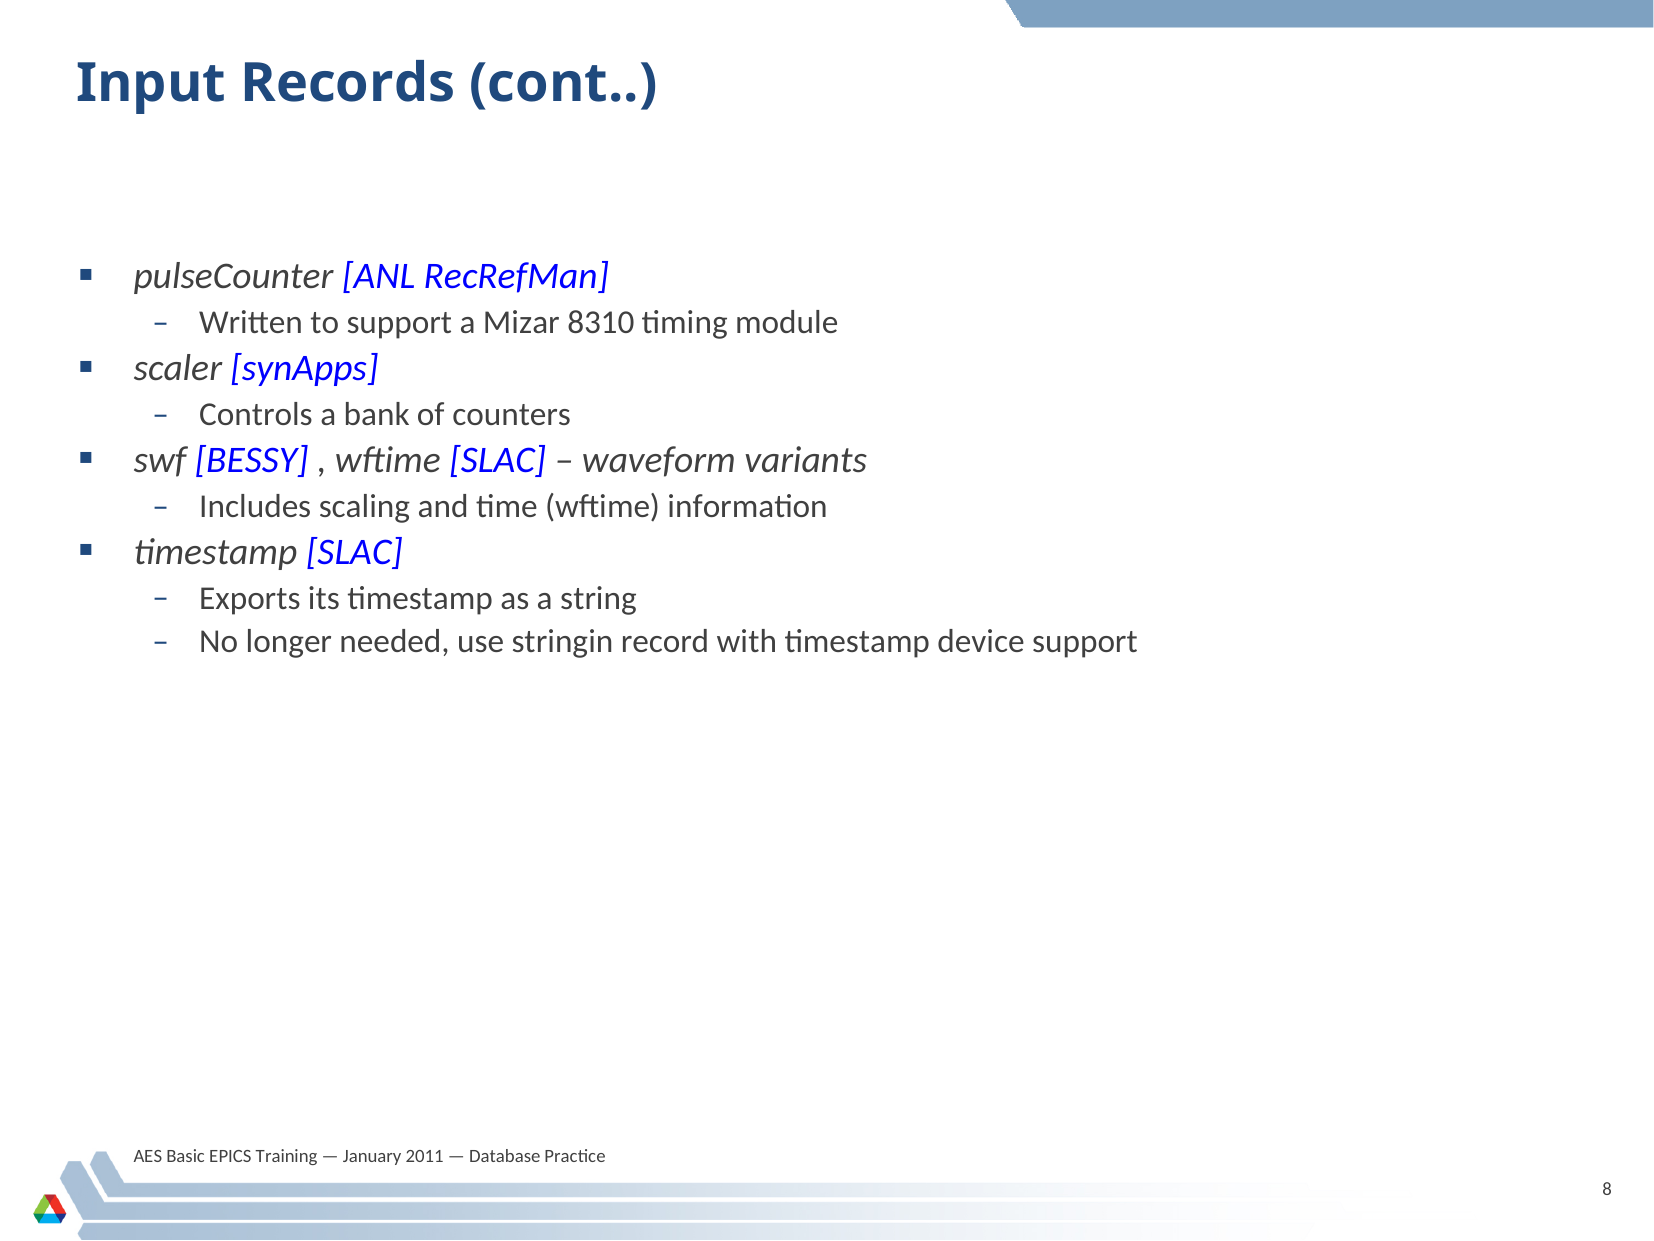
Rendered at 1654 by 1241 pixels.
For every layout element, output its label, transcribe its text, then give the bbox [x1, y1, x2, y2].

picture [0, 0, 1654, 29]
title Input Records (cont..) [61, 51, 1500, 123]
list pulseCounter [ANL RecRefMan] Written to support a Mizar 8310 timing module scaler [synApps] Controls a bank of counters swf [BESSY] , wftime [SLAC] – waveform variants Includes scaling and time (wftime) information timestamp [SLAC] Exports its timestamp as a string No longer needed, use stringin record with timestamp device support [62, 253, 1498, 815]
picture [0, 1143, 1654, 1240]
